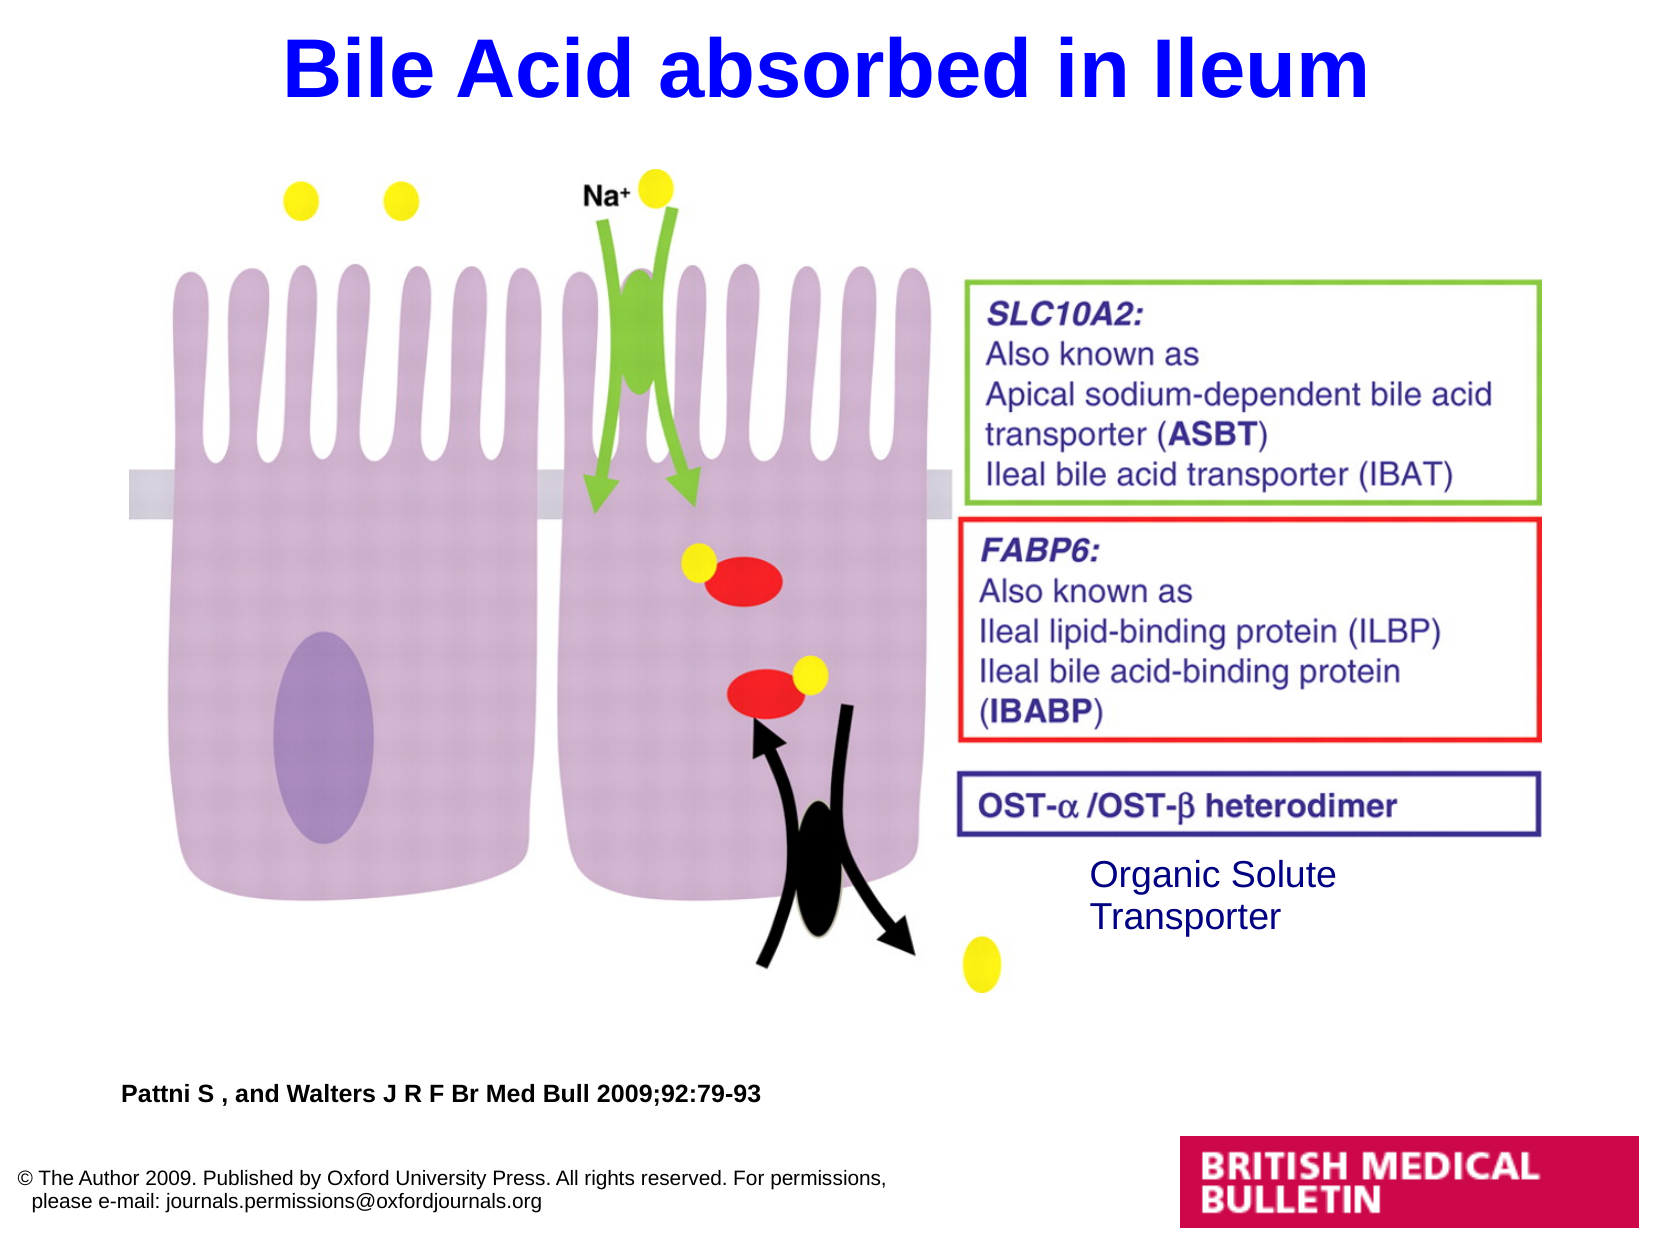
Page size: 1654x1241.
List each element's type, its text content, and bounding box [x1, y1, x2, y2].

picture [1180, 1136, 1639, 1228]
text_box Pattni S , and Walters J R F Br Med Bull 2009;92:79-93 [121, 1079, 830, 1122]
text_box Bile Acid absorbed in Ileum [59, 23, 1596, 99]
text_box © The Author 2009. Published by Oxford University Press. All rights reserved. For permissions, please e-mail: journals.permissions@oxfordjournals.org [17, 1166, 910, 1241]
text_box Organic Solute Transporter [1074, 846, 1359, 945]
picture [129, 169, 1542, 993]
